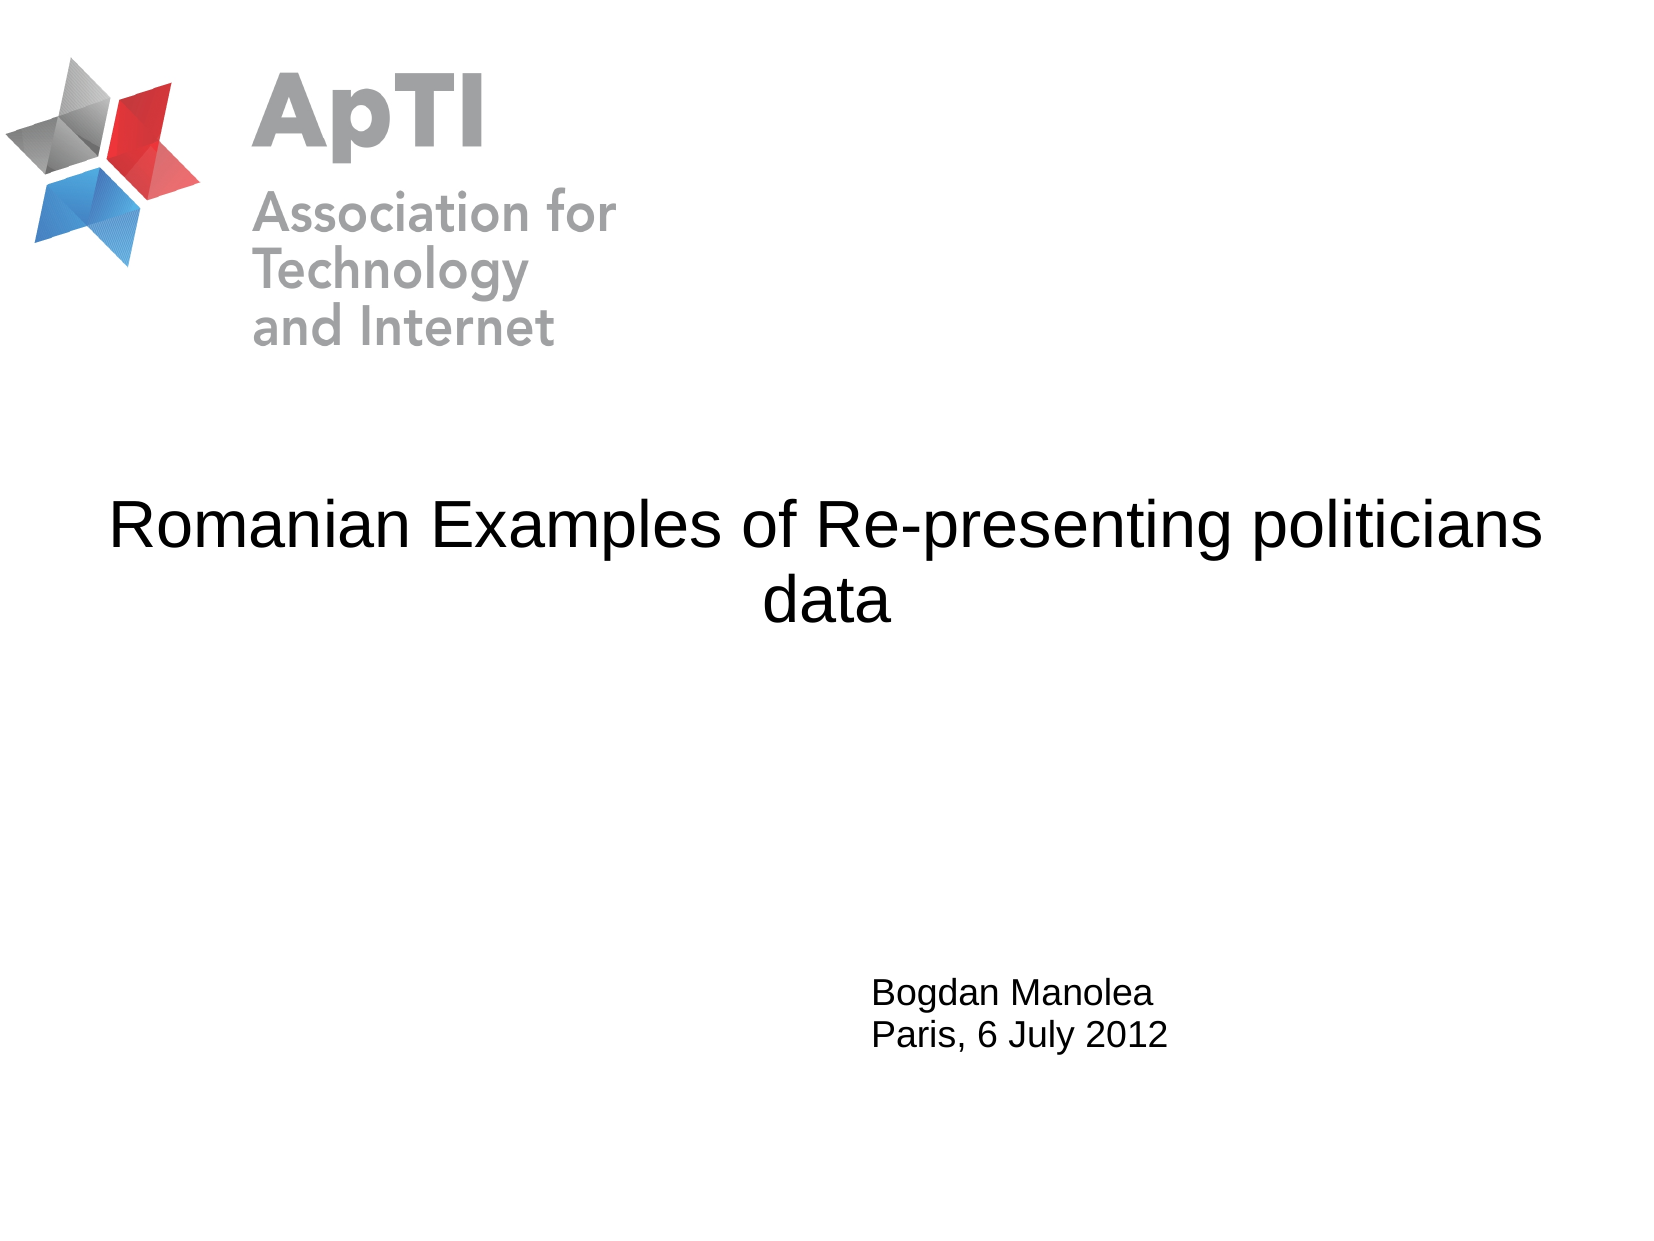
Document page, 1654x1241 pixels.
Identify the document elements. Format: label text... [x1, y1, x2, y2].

text_box Romanian Examples of Re-presenting politicians data [82, 84, 1571, 889]
text_box Bogdan Manolea Paris, 6 July 2012 [856, 964, 1654, 1063]
picture [0, 29, 646, 376]
